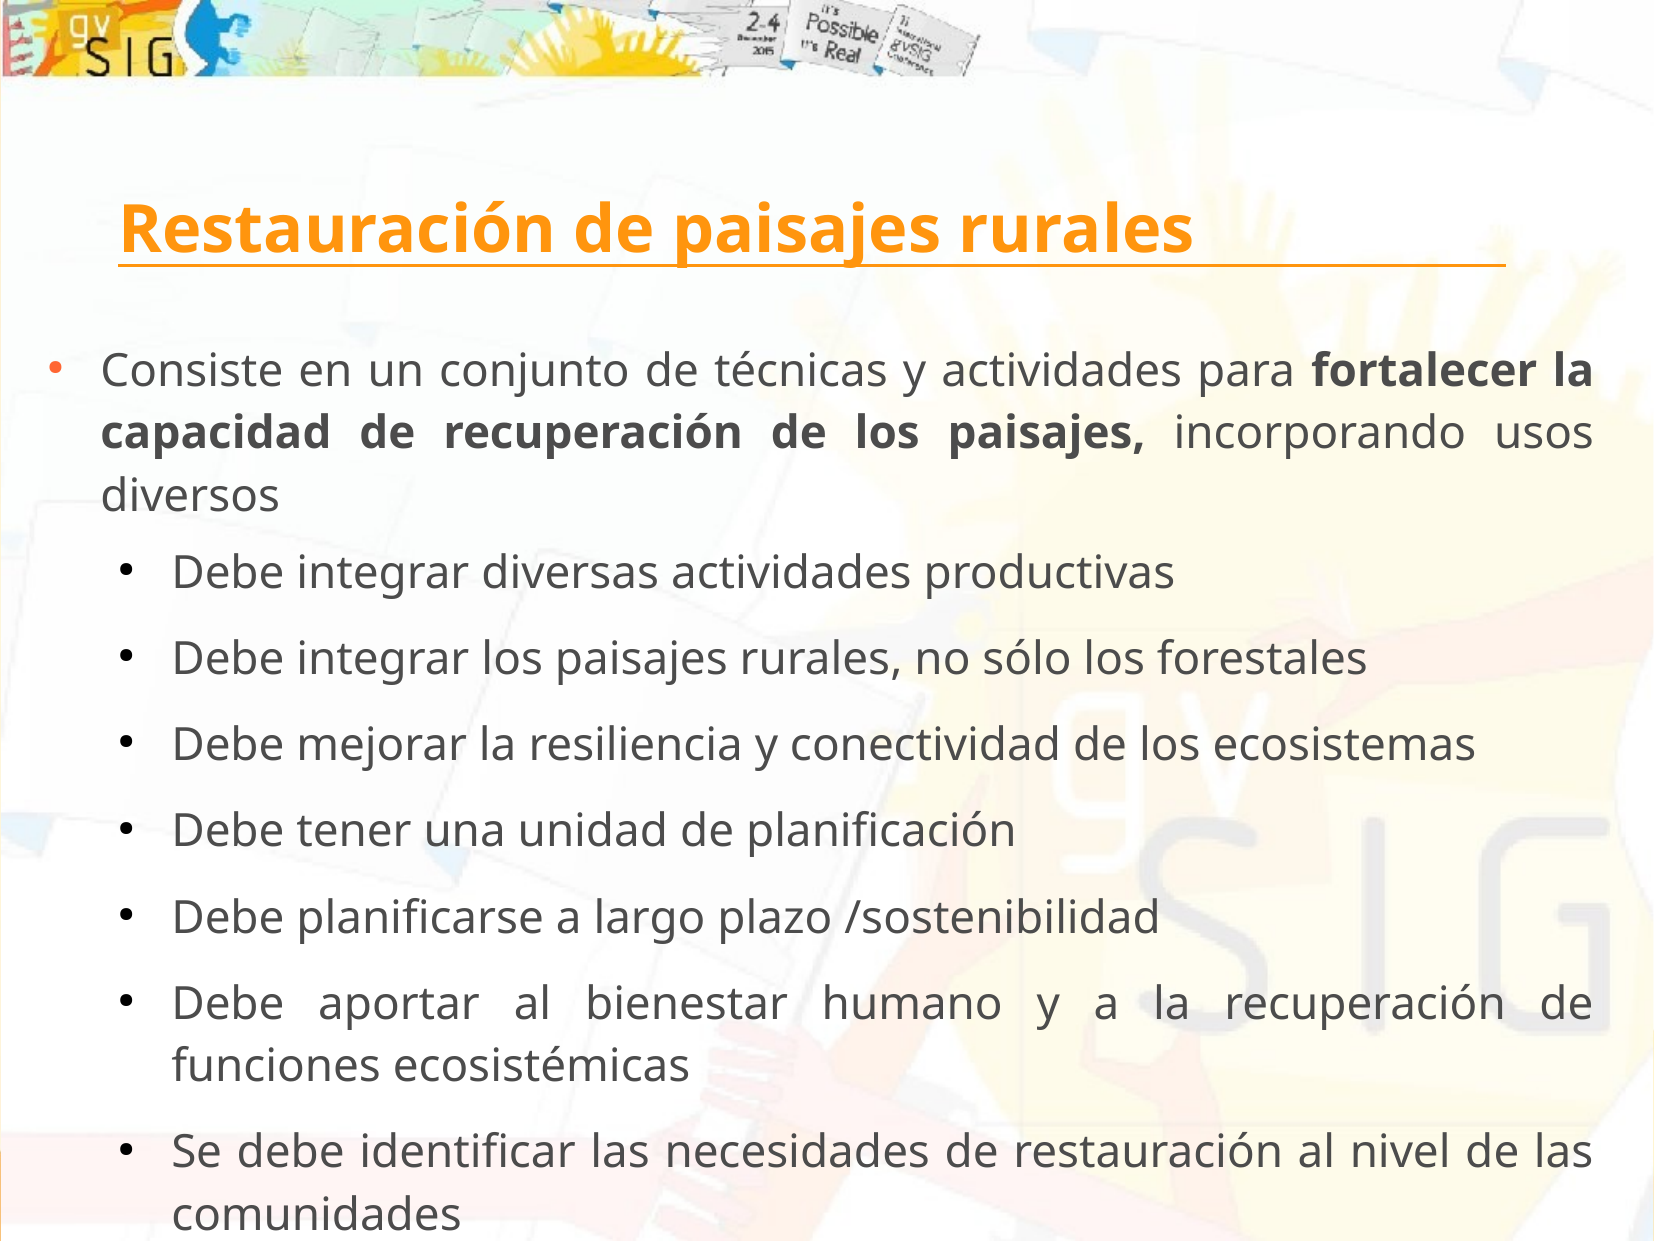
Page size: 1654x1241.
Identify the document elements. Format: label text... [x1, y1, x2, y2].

title Restauración de paisajes rurales [118, 177, 1607, 276]
picture [0, 0, 1654, 1241]
list Consiste en un conjunto de técnicas y actividades para fortalecer la capacidad de recuperación de los paisajes, incorporando usos diversos Debe integrar diversas actividades productivas Debe integrar los paisajes rurales, no sólo los forestales Debe mejorar la resiliencia y conectividad de los ecosistemas Debe tener una unidad de planificación Debe planificarse a largo plazo /sostenibilidad Debe aportar al bienestar humano y a la recuperación de funciones ecosistémicas Se debe identificar las necesidades de restauración al nivel de las comunidades [29, 259, 1595, 1127]
